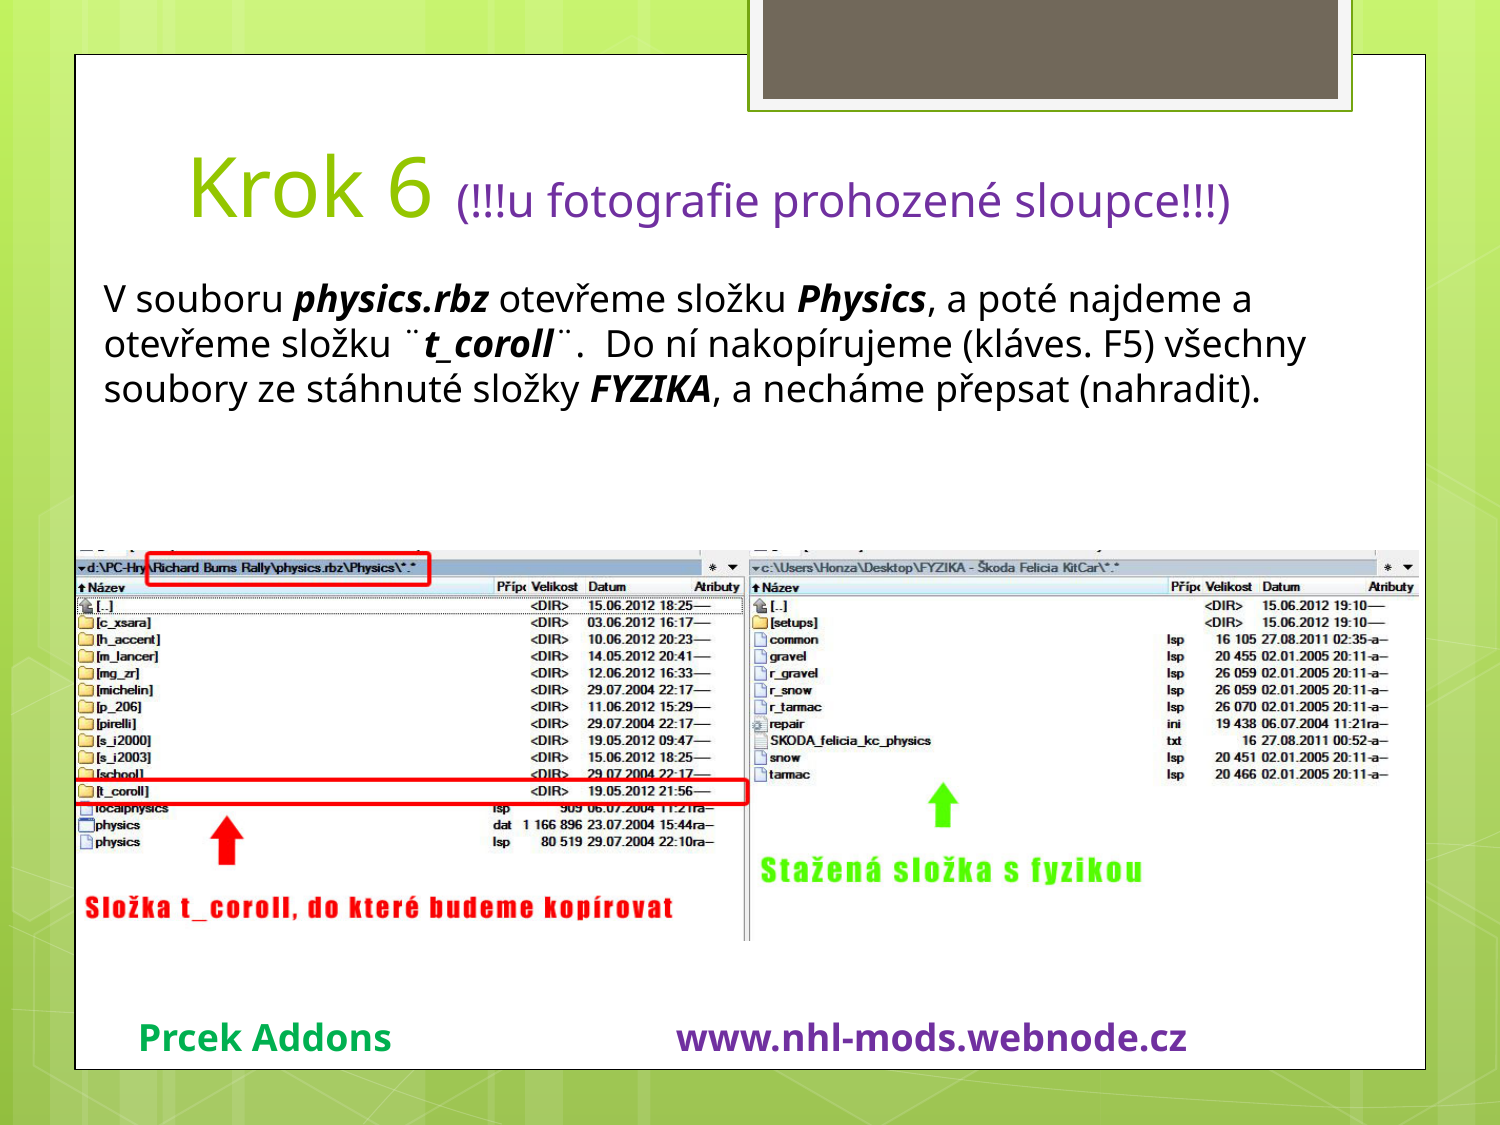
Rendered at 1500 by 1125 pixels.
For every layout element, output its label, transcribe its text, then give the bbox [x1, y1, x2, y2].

picture [76, 550, 1419, 941]
title Krok 6 (!!!u fotografie prohozené sloupce!!!) [171, 54, 1324, 243]
text_box V souboru physics.rbz otevřeme složku Physics, a poté najdeme a otevřeme složku ¨t_coroll¨. Do ní nakopírujeme (kláves. F5) všechny soubory ze stáhnuté složky FYZIKA, a necháme přepsat (nahradit). [88, 267, 1400, 419]
text_box Prcek Addons www.nhl-mods.webnode.cz [123, 1006, 1389, 1068]
